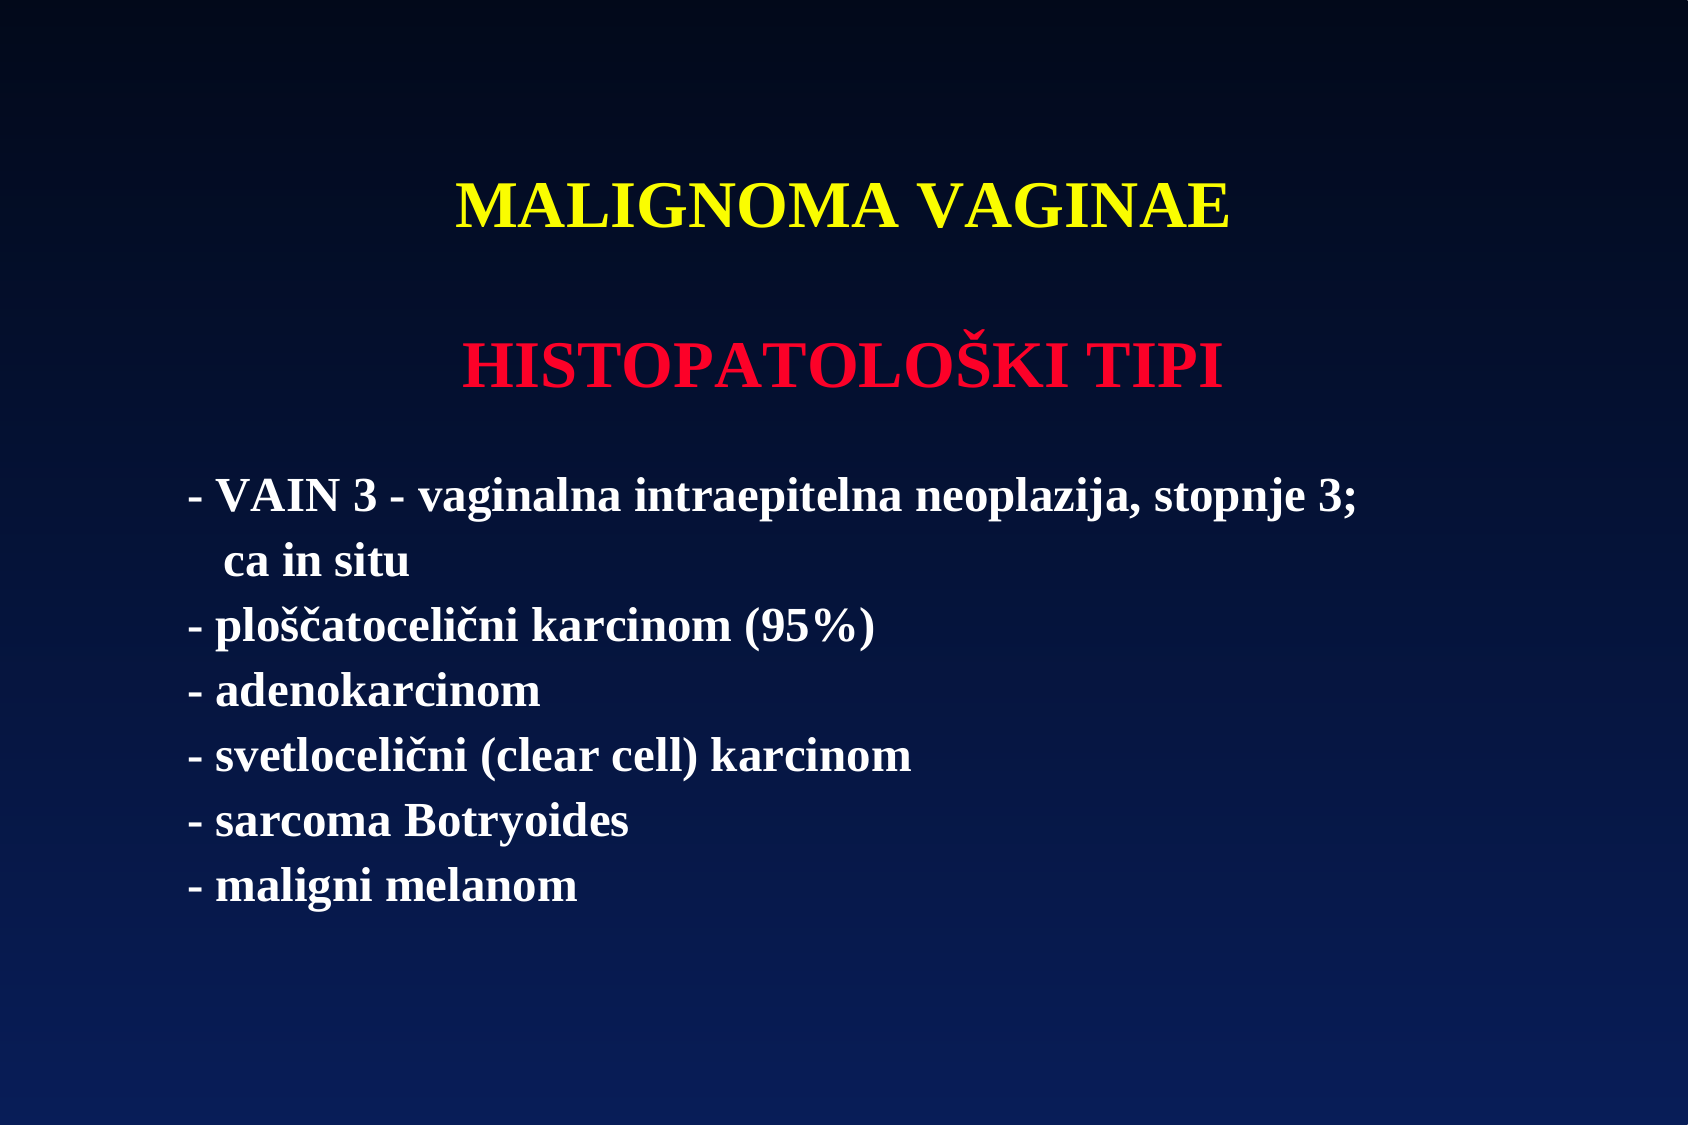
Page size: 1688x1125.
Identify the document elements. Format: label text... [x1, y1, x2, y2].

list - VAIN 3 - vaginalna intraepitelna neoplazija, stopnje 3; ca in situ - ploščatocelični karcinom (95%) - adenokarcinom - svetlocelični (clear cell) karcinom - sarcoma Botryoides - maligni melanom [125, 462, 1613, 1051]
title MALIGNOMA VAGINAE HISTOPATOLOŠKI TIPI [0, 112, 1688, 450]
